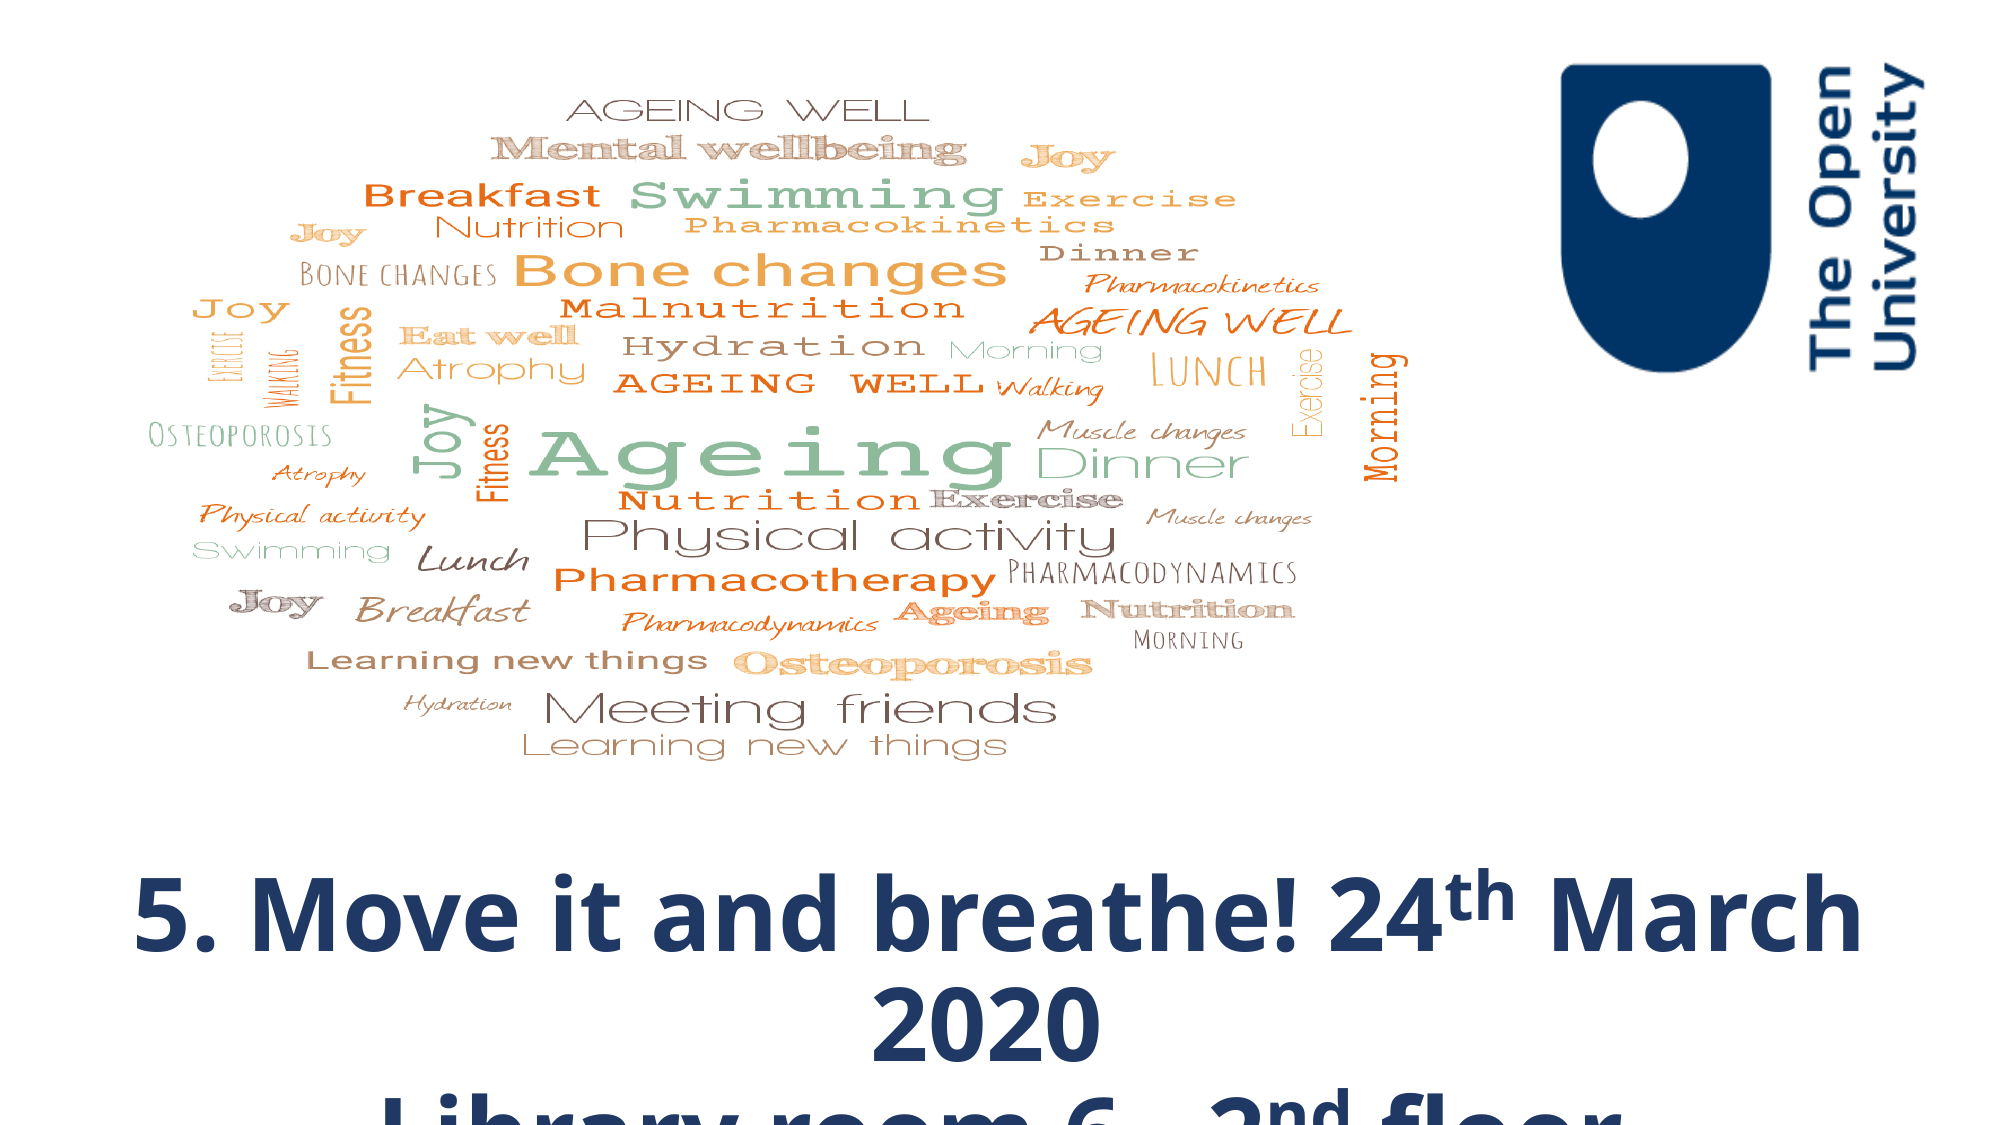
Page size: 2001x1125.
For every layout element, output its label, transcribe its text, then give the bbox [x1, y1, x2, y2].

picture [1559, 58, 1927, 378]
title 5. Move it and breathe! 24th March 2020 Library room 6 - 2nd floor [0, 855, 2000, 1104]
picture [91, 58, 1446, 802]
